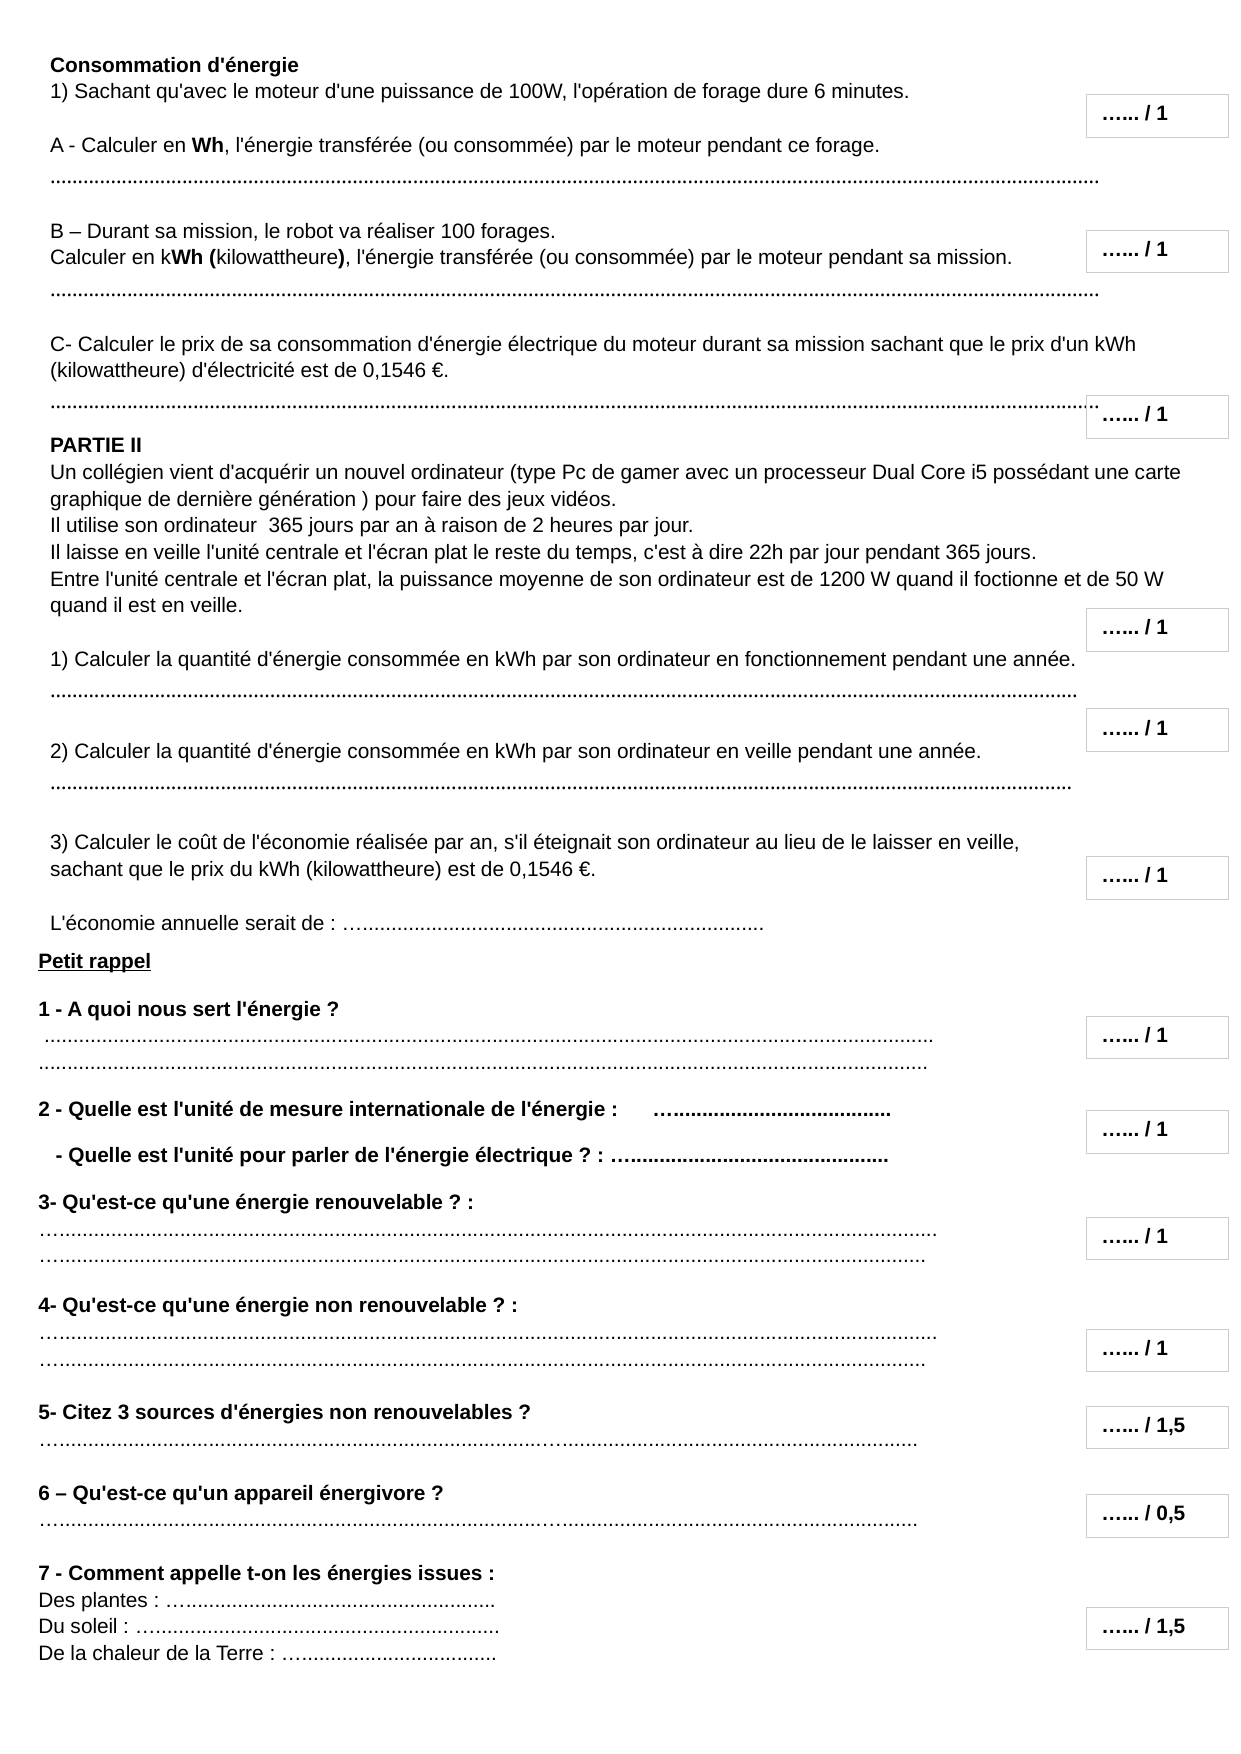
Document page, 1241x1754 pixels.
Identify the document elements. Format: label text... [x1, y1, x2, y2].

text_box …... / 1,5 [1086, 1607, 1229, 1650]
text_box …... / 1 [1086, 856, 1229, 900]
text_box …... / 1 [1086, 1329, 1229, 1372]
text_box Petit rappel 1 - A quoi nous sert l'énergie ? ........................................................................................................................................................... ........................................................................................................................................................... 2 - Quelle est l'unité de mesure internationale de l'énergie : …...................................... - Quelle est l'unité pour parler de l'énergie électrique ? : …............................................. 3- Qu'est-ce qu'une énergie renouvelable ? : …......................................................................................................................................................... …....................................................................................................................................................... 4- Qu'est-ce qu'une énergie non renouvelable ? : …......................................................................................................................................................... …....................................................................................................................................................... 5- Citez 3 sources d'énergies non renouvelables ? …....................................................................................….............................................................. 6 – Qu'est-ce qu'un appareil énergivore ? …....................................................................................….............................................................. 7 - Comment appelle t-on les énergies issues : Des plantes : …...................................................... Du soleil : …............................................................ De la chaleur de la Terre : ….................................. [23, 942, 1241, 1754]
text_box …... / 1,5 [1086, 1406, 1229, 1449]
text_box …... / 1 [1086, 1016, 1229, 1059]
text_box PARTIE II Un collégien vient d'acquérir un nouvel ordinateur (type Pc de gamer avec un processeur Dual Core i5 possédant une carte graphique de dernière génération ) pour faire des jeux vidéos. Il utilise son ordinateur 365 jours par an à raison de 2 heures par jour. Il laisse en veille l'unité centrale et l'écran plat le reste du temps, c'est à dire 22h par jour pendant 365 jours. Entre l'unité centrale et l'écran plat, la puissance moyenne de son ordinateur est de 1200 W quand il foctionne et de 50 W quand il est en veille. 1) Calculer la quantité d'énergie consommée en kWh par son ordinateur en fonctionnement pendant une année. ……..................................................................................................................................................................................... 2) Calculer la quantité d'énergie consommée en kWh par son ordinateur en veille pendant une année. …….................................................................................................................................................................................... 3) Calculer le coût de l'économie réalisée par an, s'il éteignait son ordinateur au lieu de le laisser en veille, sachant que le prix du kWh (kilowattheure) est de 0,1546 €. L'économie annuelle serait de : …...................................................................... [35, 422, 1217, 942]
text_box …... / 1 [1086, 1110, 1229, 1154]
text_box …... / 1 [1086, 708, 1229, 752]
text_box …... / 1 [1086, 230, 1229, 273]
text_box …... / 1 [1086, 94, 1229, 138]
text_box …... / 1 [1086, 395, 1229, 439]
text_box …... / 0,5 [1086, 1494, 1229, 1538]
text_box Consommation d'énergie 1) Sachant qu'avec le moteur d'une puissance de 100W, l'opération de forage dure 6 minutes. A - Calculer en Wh, l'énergie transférée (ou consommée) par le moteur pendant ce forage. ……......................................................................................................................................................................................... B – Durant sa mission, le robot va réaliser 100 forages. Calculer en kWh (kilowattheure), l'énergie transférée (ou consommée) par le moteur pendant sa mission. ……......................................................................................................................................................................................... C- Calculer le prix de sa consommation d'énergie électrique du moteur durant sa mission sachant que le prix d'un kWh (kilowattheure) d'électricité est de 0,1546 €. ……......................................................................................................................................................................................... [35, 42, 1182, 402]
text_box …... / 1 [1086, 608, 1229, 652]
text_box …... / 1 [1086, 1217, 1229, 1260]
